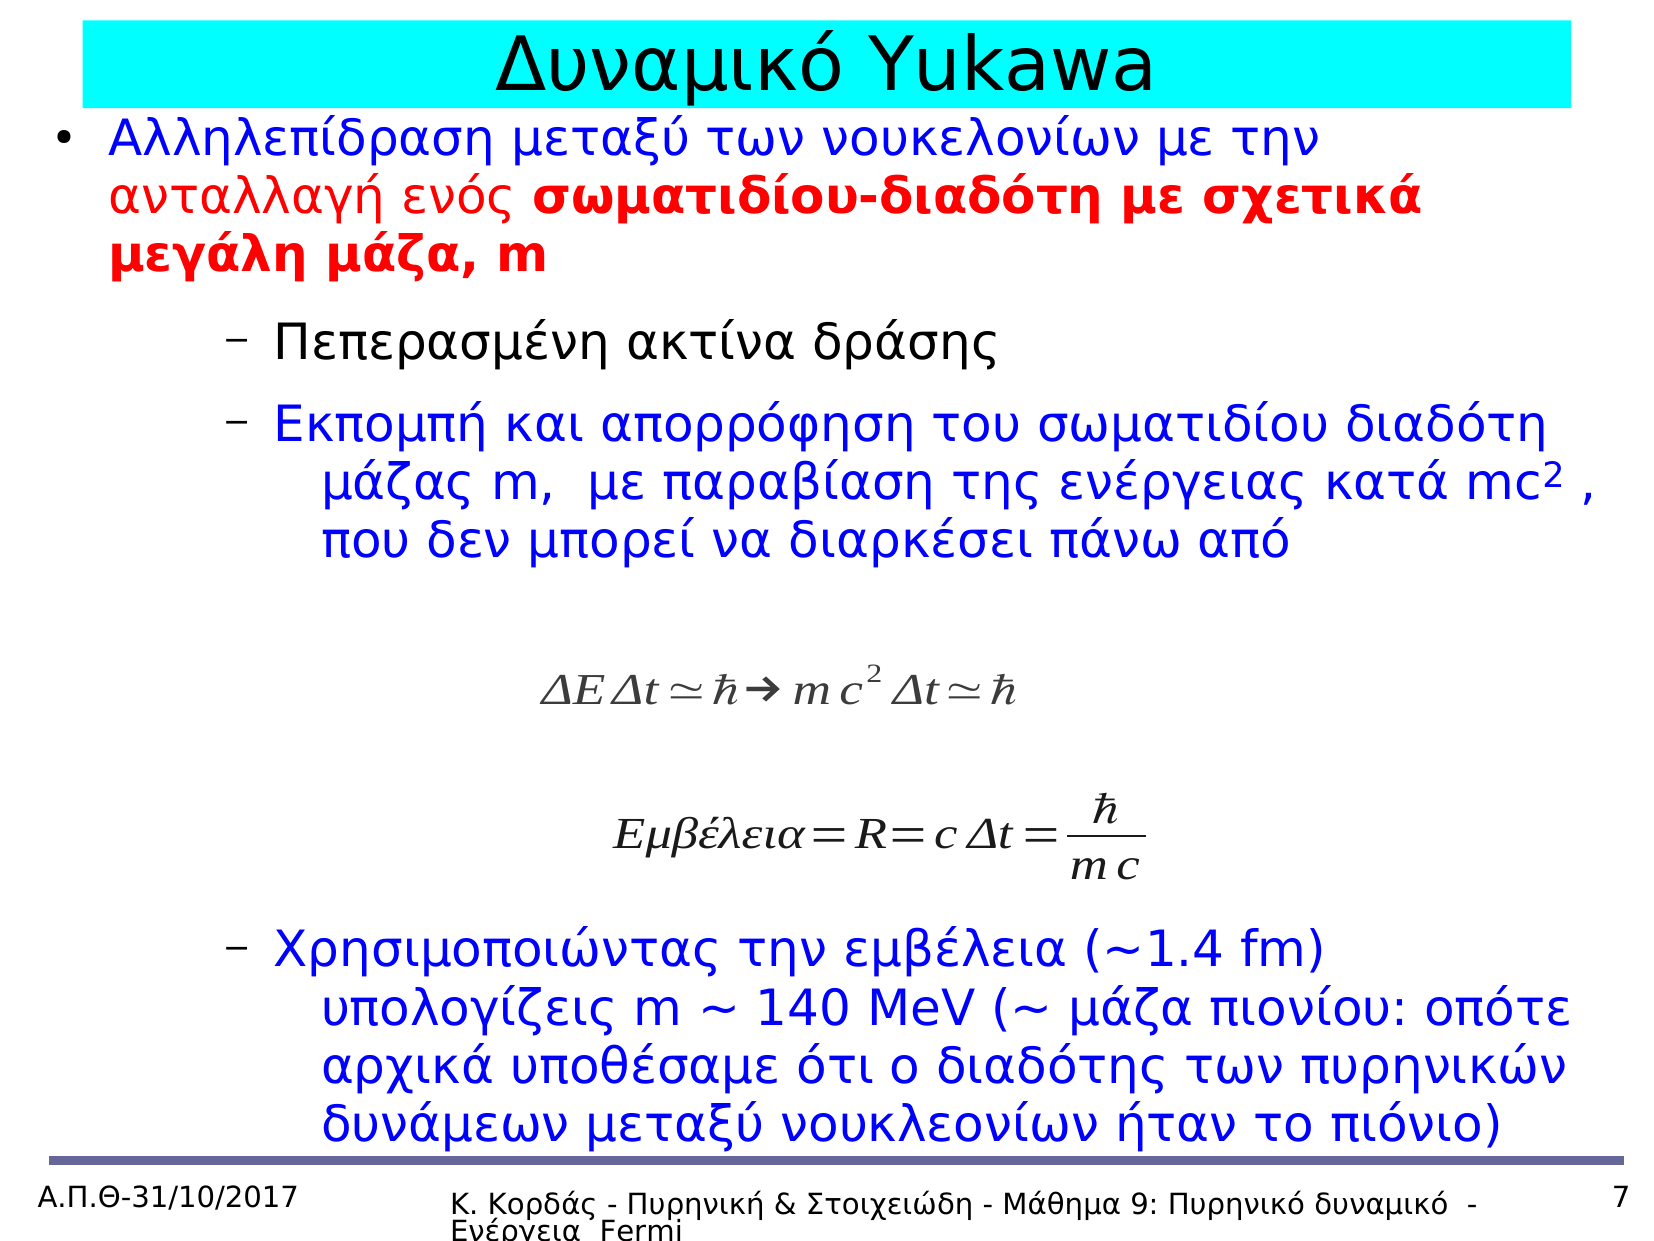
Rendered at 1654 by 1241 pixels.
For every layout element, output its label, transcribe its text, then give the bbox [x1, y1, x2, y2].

title Δυναμικό Yukawa [82, 20, 1571, 108]
chart [525, 657, 1031, 717]
chart [600, 787, 1161, 892]
list Αλληλεπίδραση μεταξύ των νουκελονίων με την ανταλλαγή ενός σωματιδίου-διαδότη με σχετικά μεγάλη μάζα, m Πεπερασμένη ακτίνα δράσης Εκπομπή και απορρόφηση του σωματιδίου διαδότη μάζας m, με παραβίαση της ενέργειας κατά mc2 , που δεν μπορεί να διαρκέσει πάνω από Χρησιμοποιώντας την εμβέλεια (~1.4 fm) υπολογίζεις m ~ 140 MeV (~ μάζα πιονίου: οπότε αρχικά υποθέσαμε ότι ο διαδότης των πυρηνικών δυνάμεων μεταξύ νουκλεονίων ήταν το πιόνιο) [37, 108, 1613, 1159]
